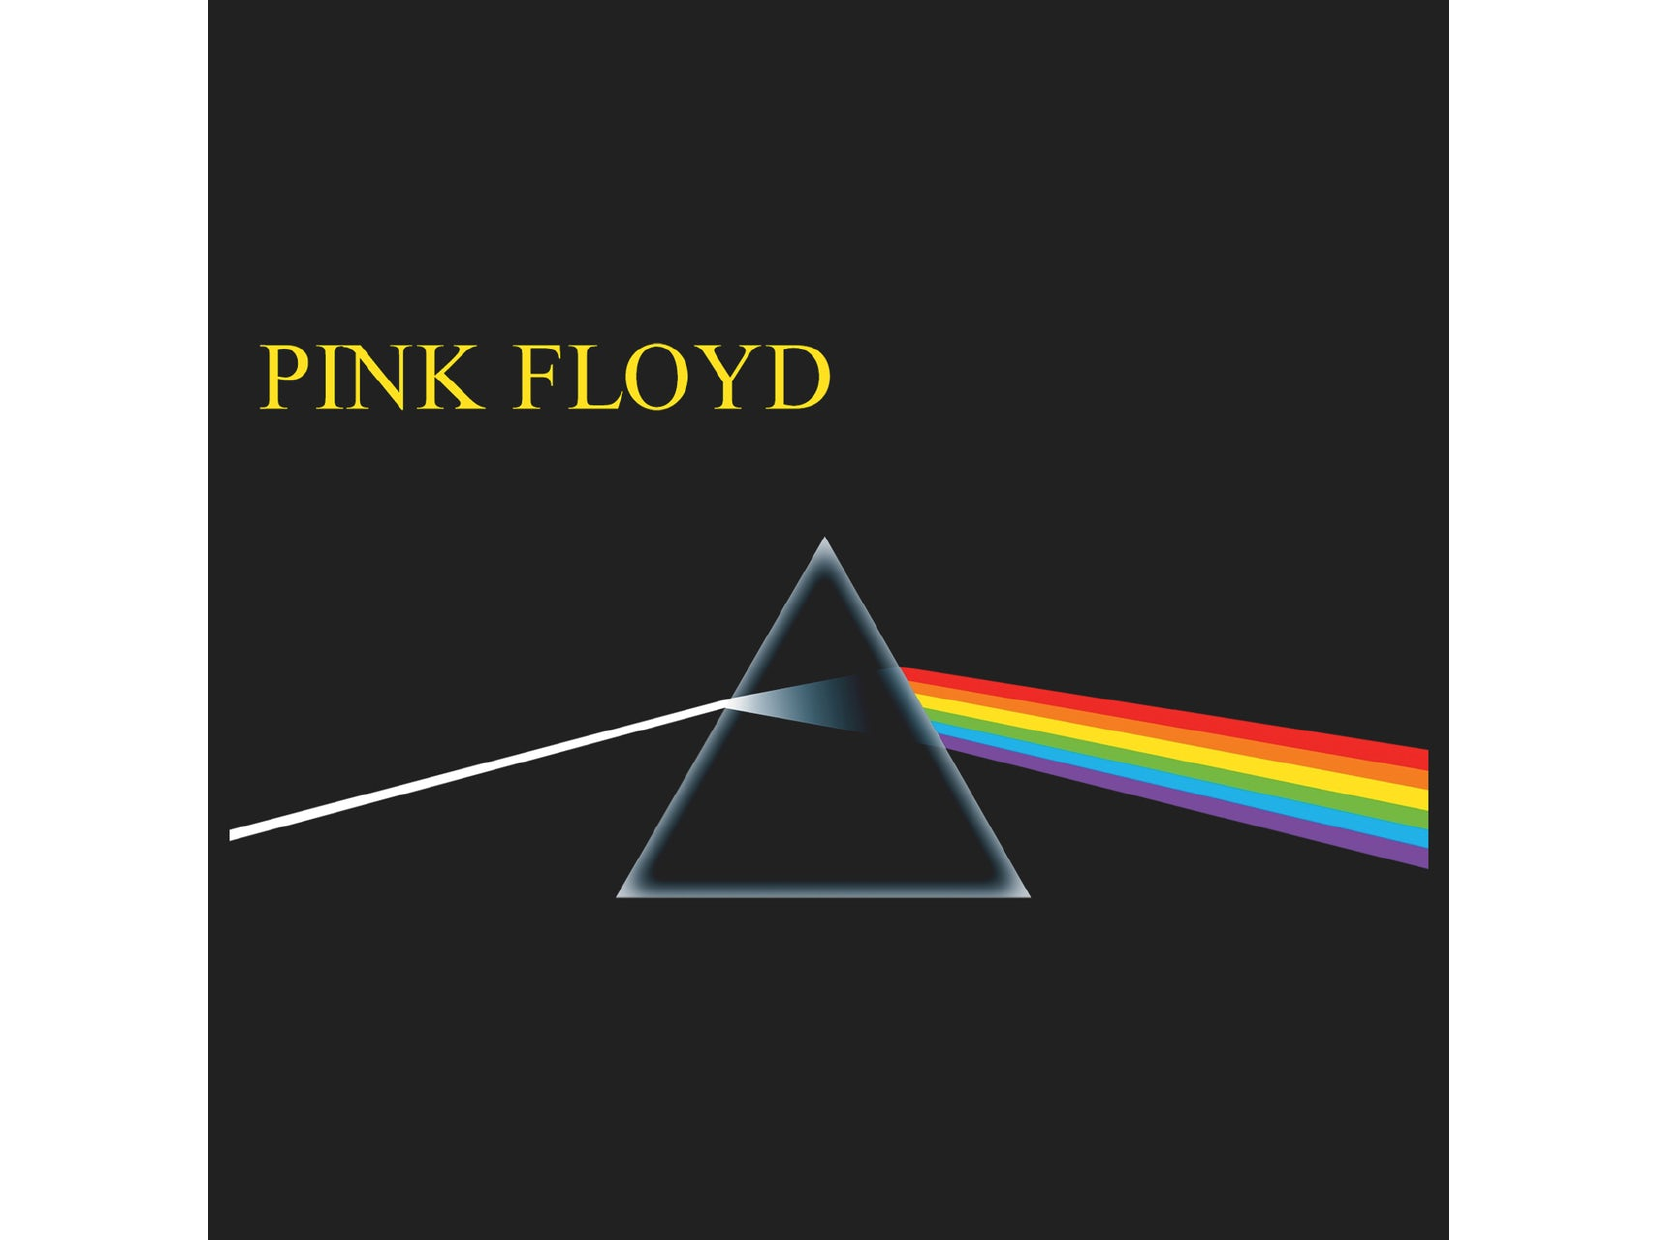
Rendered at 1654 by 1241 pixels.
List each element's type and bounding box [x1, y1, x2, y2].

picture [208, 0, 1449, 1240]
